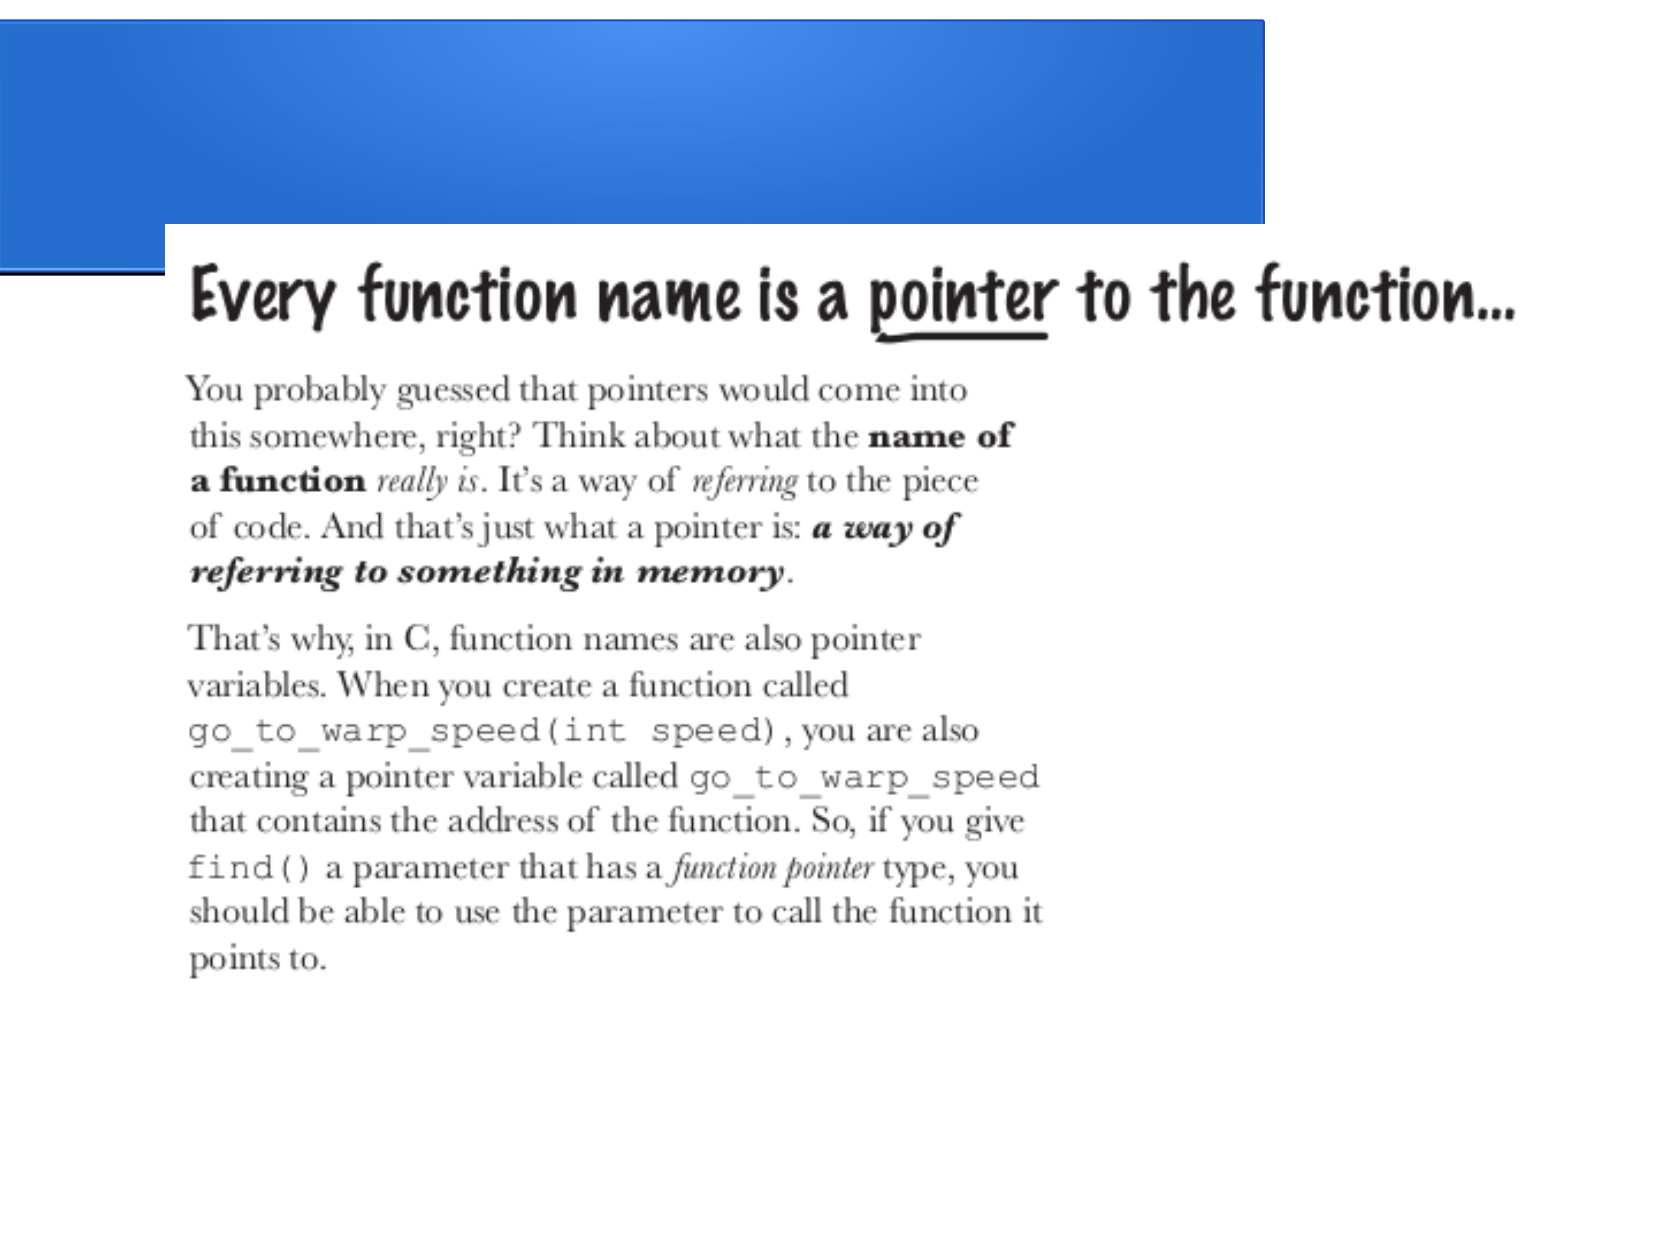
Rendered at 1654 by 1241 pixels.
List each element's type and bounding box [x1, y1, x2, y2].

picture [165, 224, 1548, 993]
